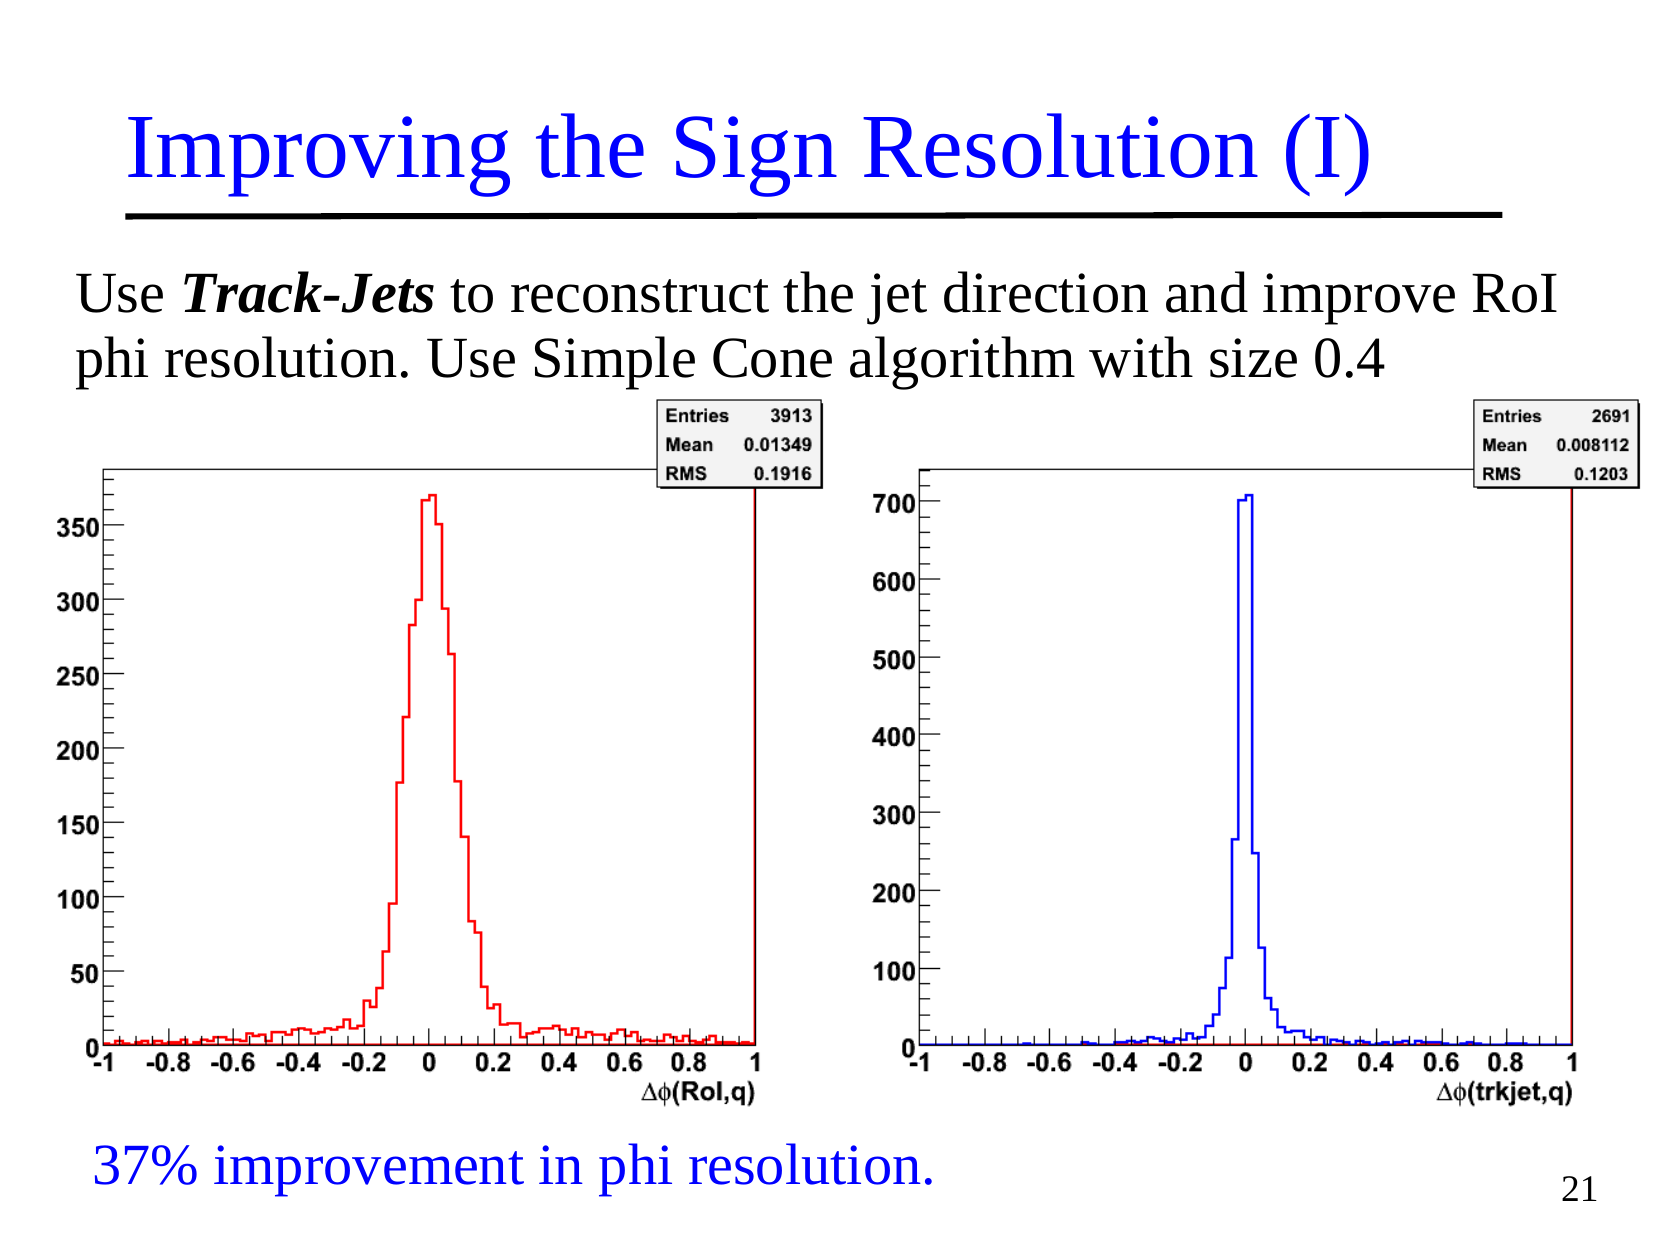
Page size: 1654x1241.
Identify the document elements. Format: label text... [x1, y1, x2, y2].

text_box Use Track-Jets to reconstruct the jet direction and improve RoI phi resolution. Use Simple Cone algorithm with size 0.4 [75, 260, 1543, 391]
picture [838, 397, 1654, 1118]
text_box 37% improvement in phi resolution. [92, 1132, 919, 1198]
picture [22, 397, 837, 1118]
text_box Improving the Sign Resolution (I) [125, 95, 1592, 211]
